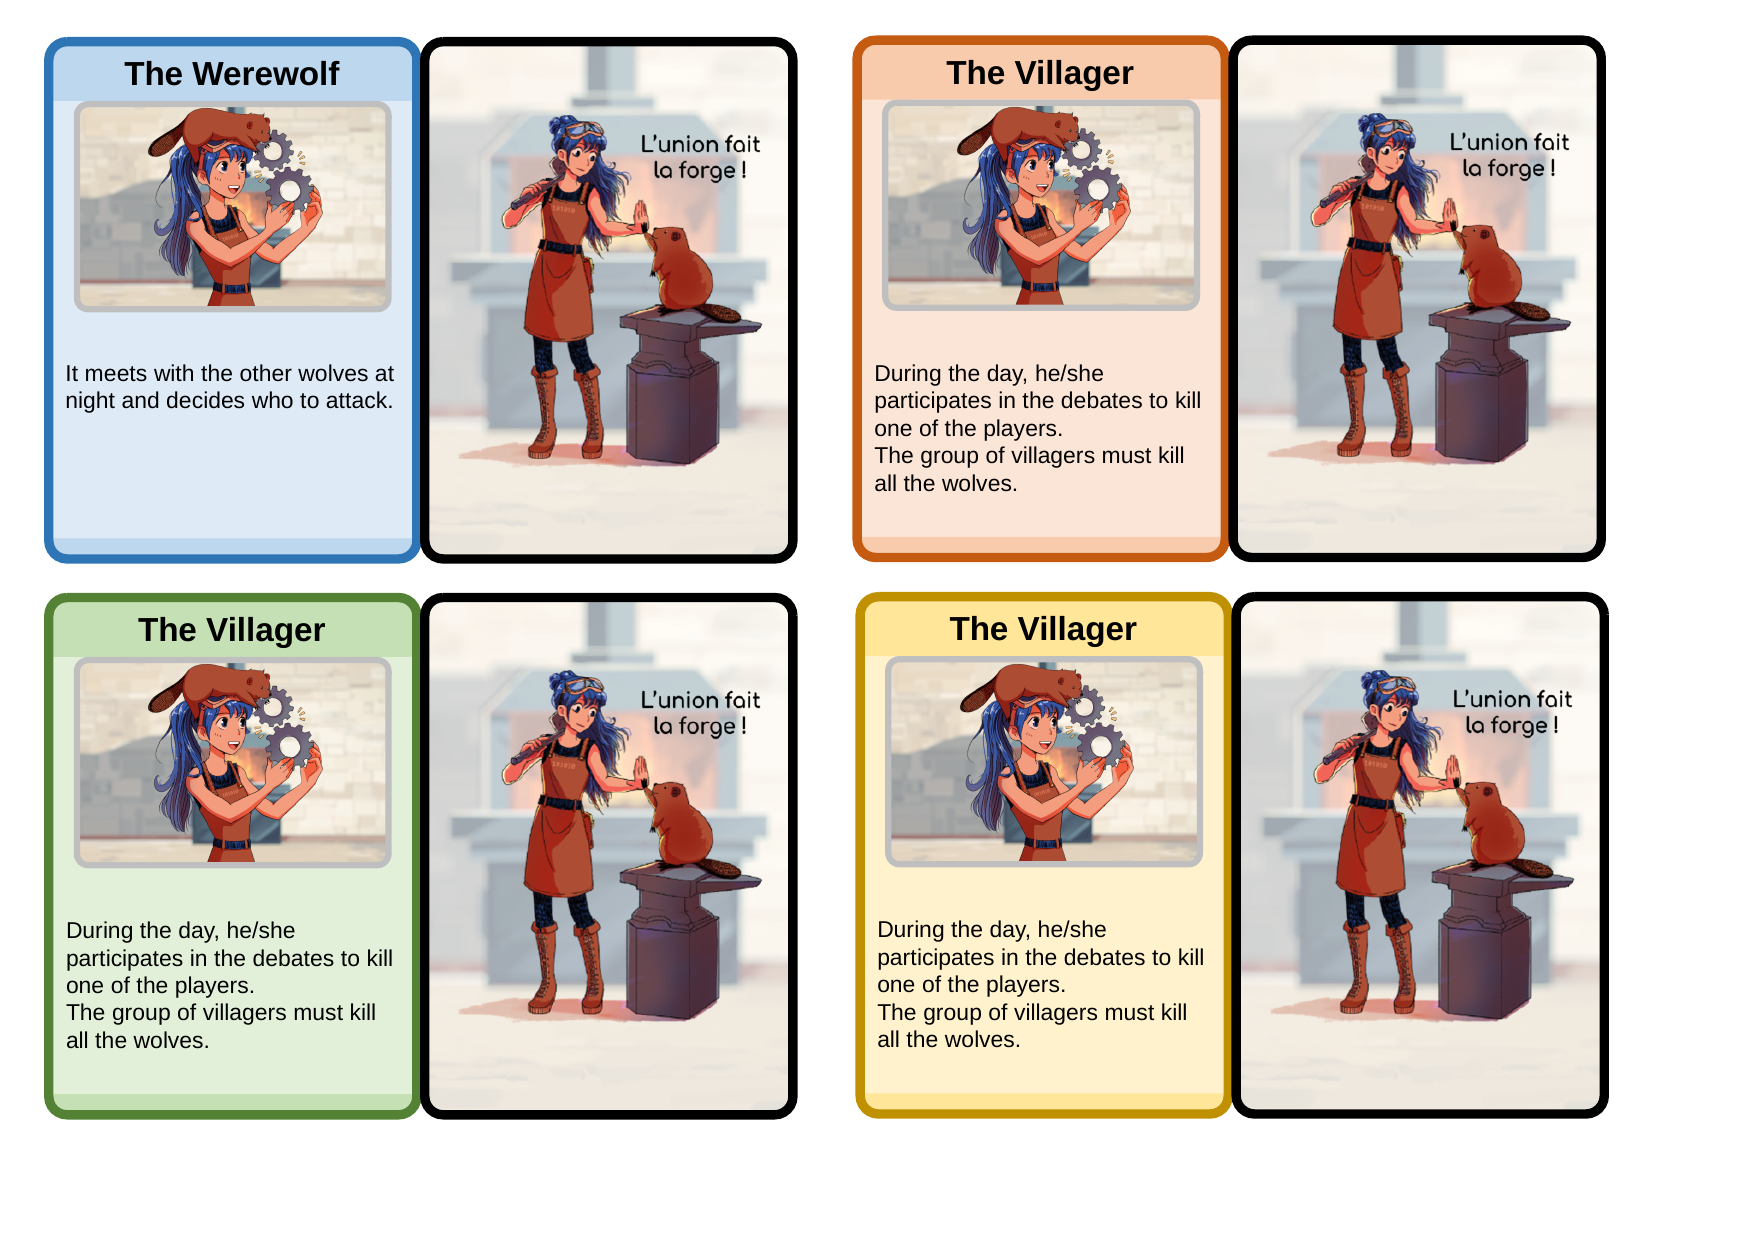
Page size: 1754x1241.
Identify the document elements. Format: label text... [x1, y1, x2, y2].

picture [81, 108, 385, 306]
text_box It meets with the other wolves at night and decides who to attack. [50, 350, 413, 531]
picture [889, 106, 1193, 304]
text_box [862, 531, 1220, 552]
text_box The Villager [865, 602, 1223, 657]
text_box [865, 656, 1223, 907]
text_box [54, 1089, 412, 1110]
picture [430, 603, 788, 1110]
picture [1241, 602, 1599, 1109]
text_box [54, 101, 412, 350]
text_box [862, 100, 1220, 350]
text_box During the day, he/she participates in the debates to kill one of the players. The group of villagers must kill all the wolves. [862, 907, 1225, 1088]
text_box During the day, he/she participates in the debates to kill one of the players. The group of villagers must kill all the wolves. [50, 908, 414, 1089]
picture [430, 47, 788, 554]
text_box The Villager [862, 45, 1220, 100]
text_box [865, 1088, 1223, 1109]
picture [892, 663, 1196, 861]
text_box [54, 531, 412, 554]
text_box The Werewolf [54, 47, 412, 101]
picture [81, 664, 385, 862]
text_box During the day, he/she participates in the debates to kill one of the players. The group of villagers must kill all the wolves. [859, 350, 1222, 531]
picture [1238, 45, 1596, 552]
text_box [54, 657, 412, 908]
text_box The Villager [54, 603, 412, 657]
